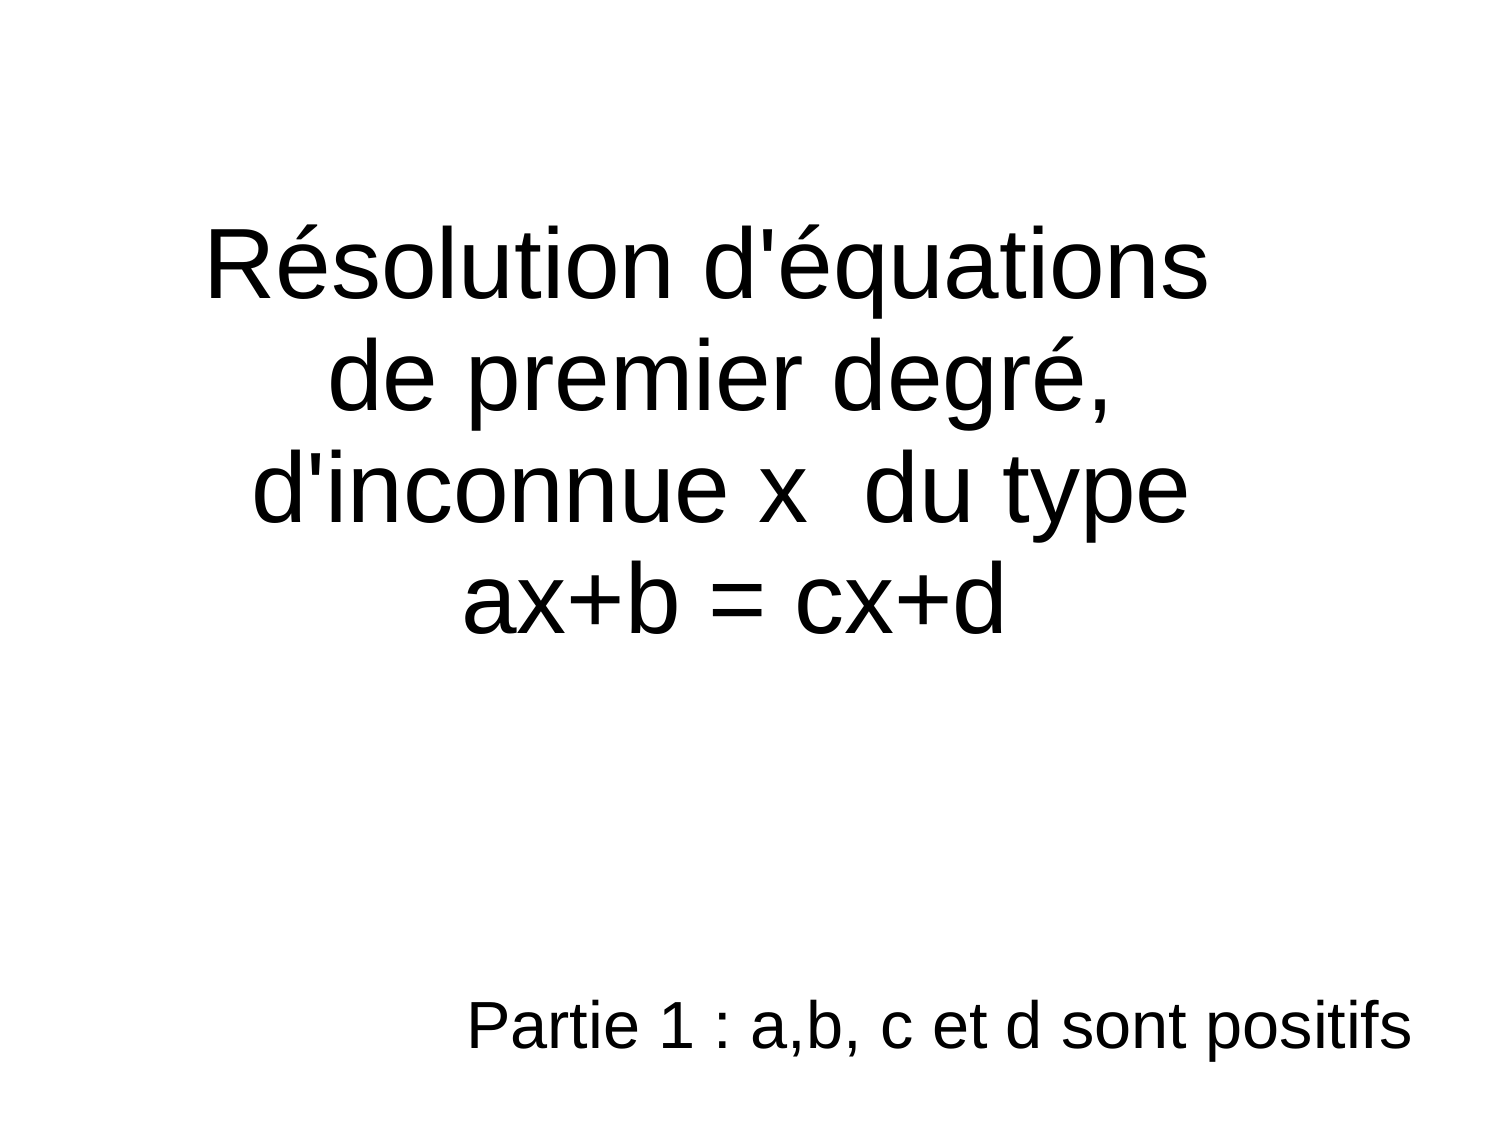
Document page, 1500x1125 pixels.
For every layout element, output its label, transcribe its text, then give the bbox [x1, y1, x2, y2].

text_box Résolution d'équations de premier degré, d'inconnue x du type ax+b = cx+d [188, 200, 1406, 775]
text_box Partie 1 : a,b, c et d sont positifs [451, 980, 1430, 1070]
